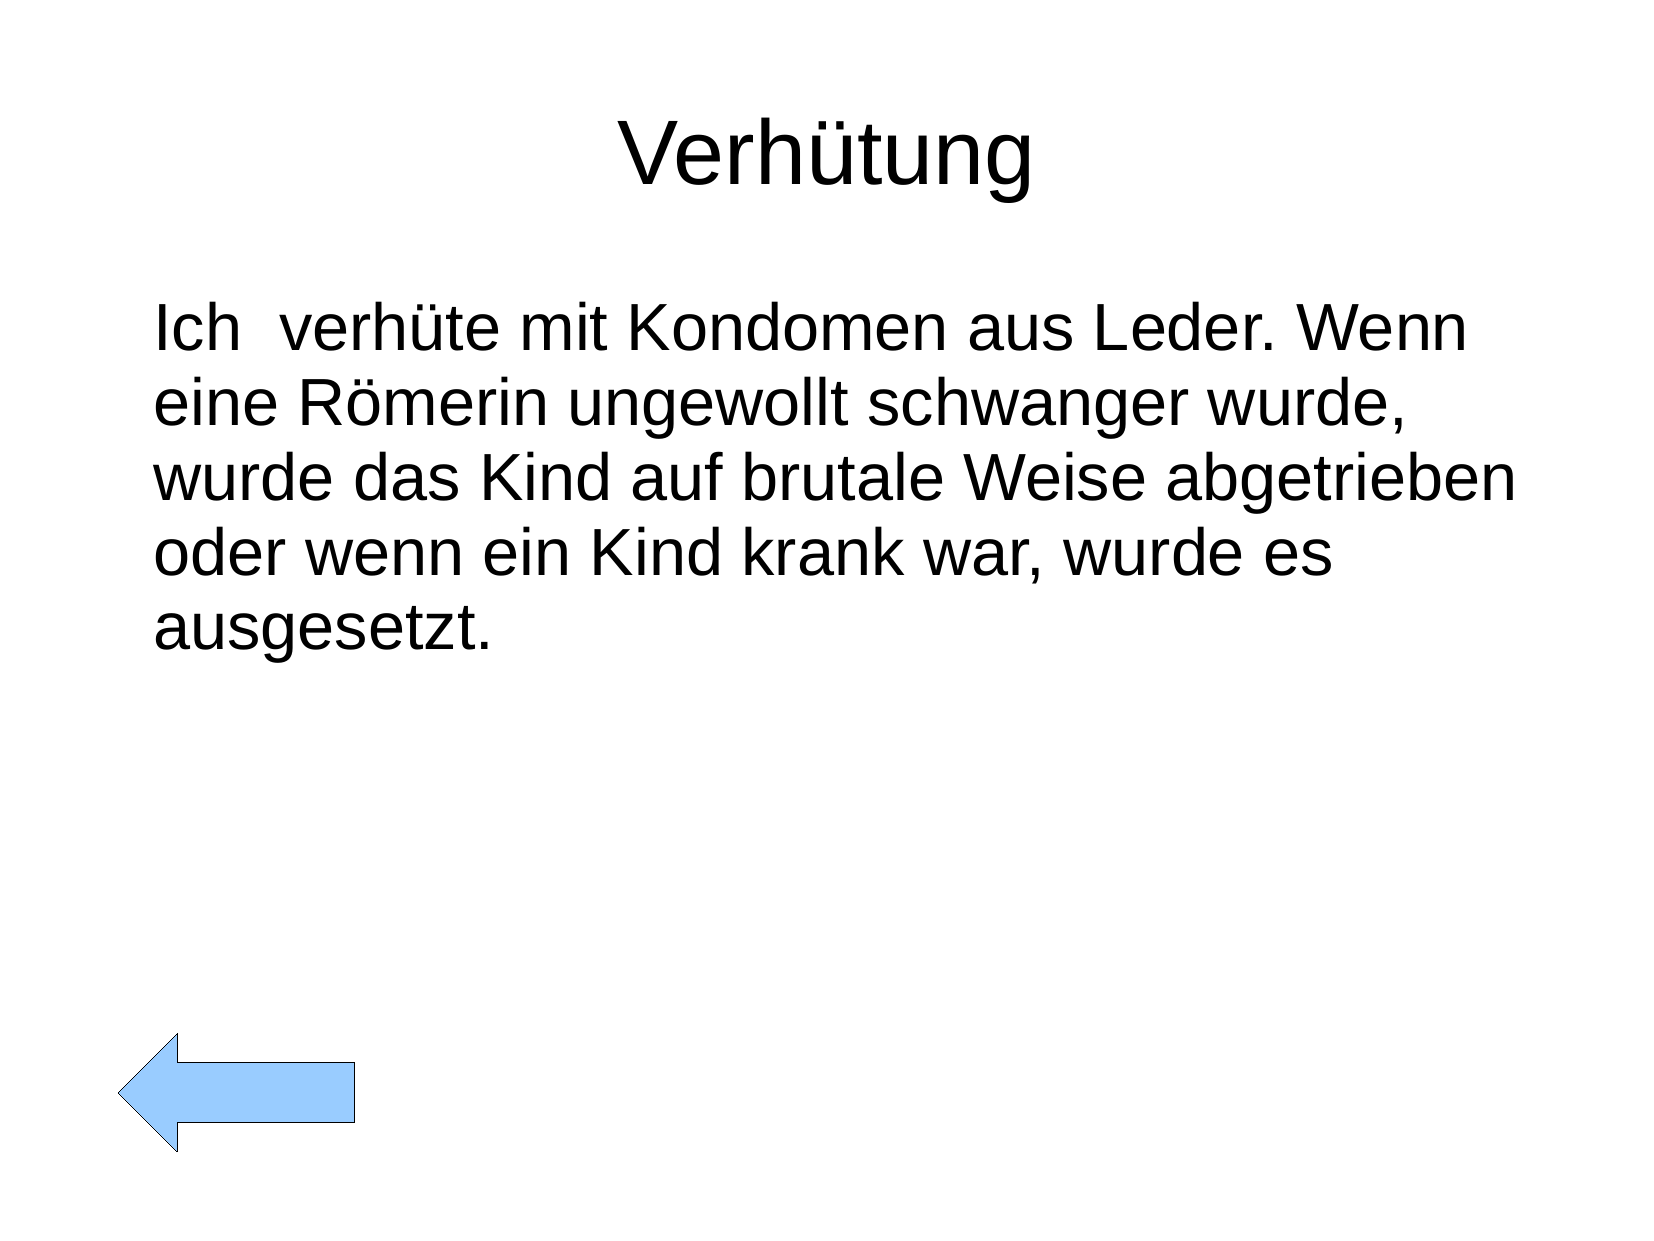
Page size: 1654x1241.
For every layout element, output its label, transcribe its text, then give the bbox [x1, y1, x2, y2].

title Verhütung [82, 56, 1571, 250]
list Ich verhüte mit Kondomen aus Leder. Wenn eine Römerin ungewollt schwanger wurde, wurde das Kind auf brutale Weise abgetrieben oder wenn ein Kind krank war, wurde es ausgesetzt. [82, 290, 1571, 1094]
text_box [118, 1033, 355, 1152]
